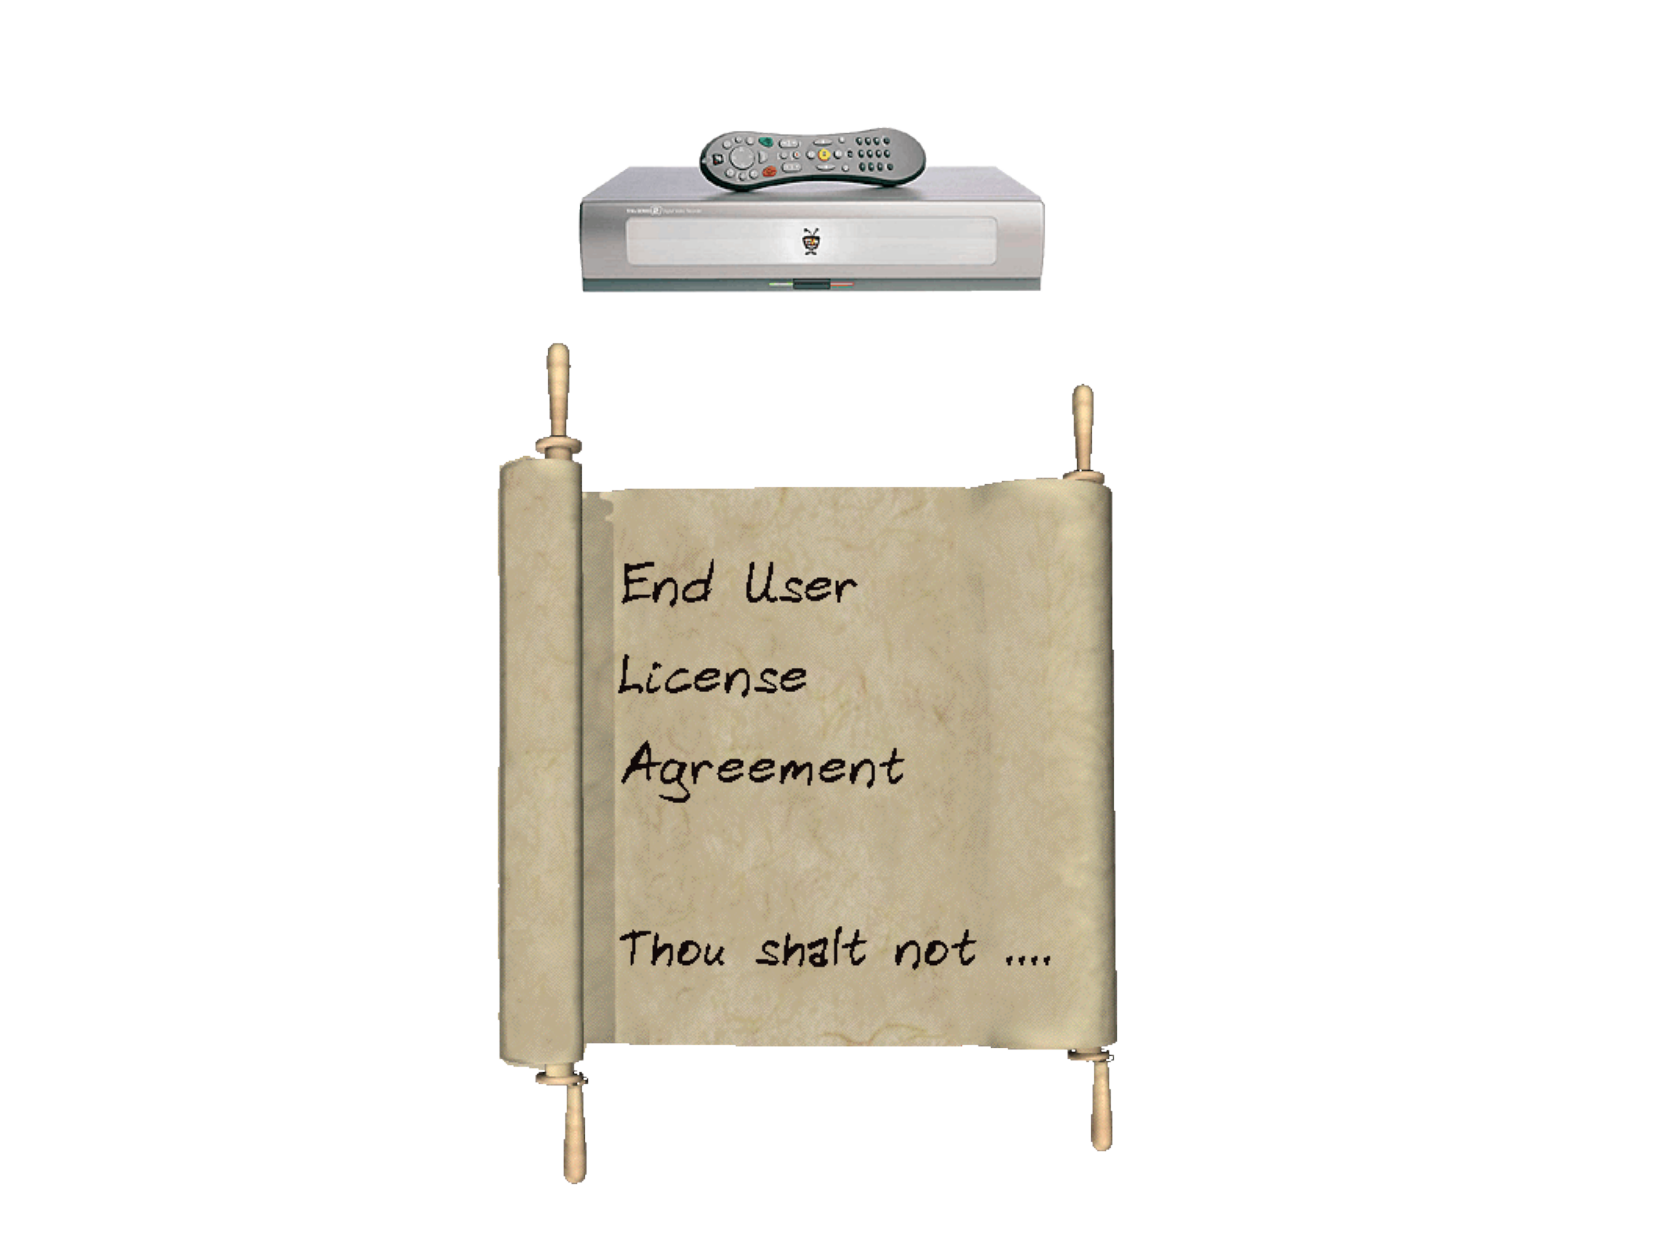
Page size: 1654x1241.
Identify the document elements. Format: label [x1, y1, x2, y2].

picture [487, 34, 1127, 1194]
